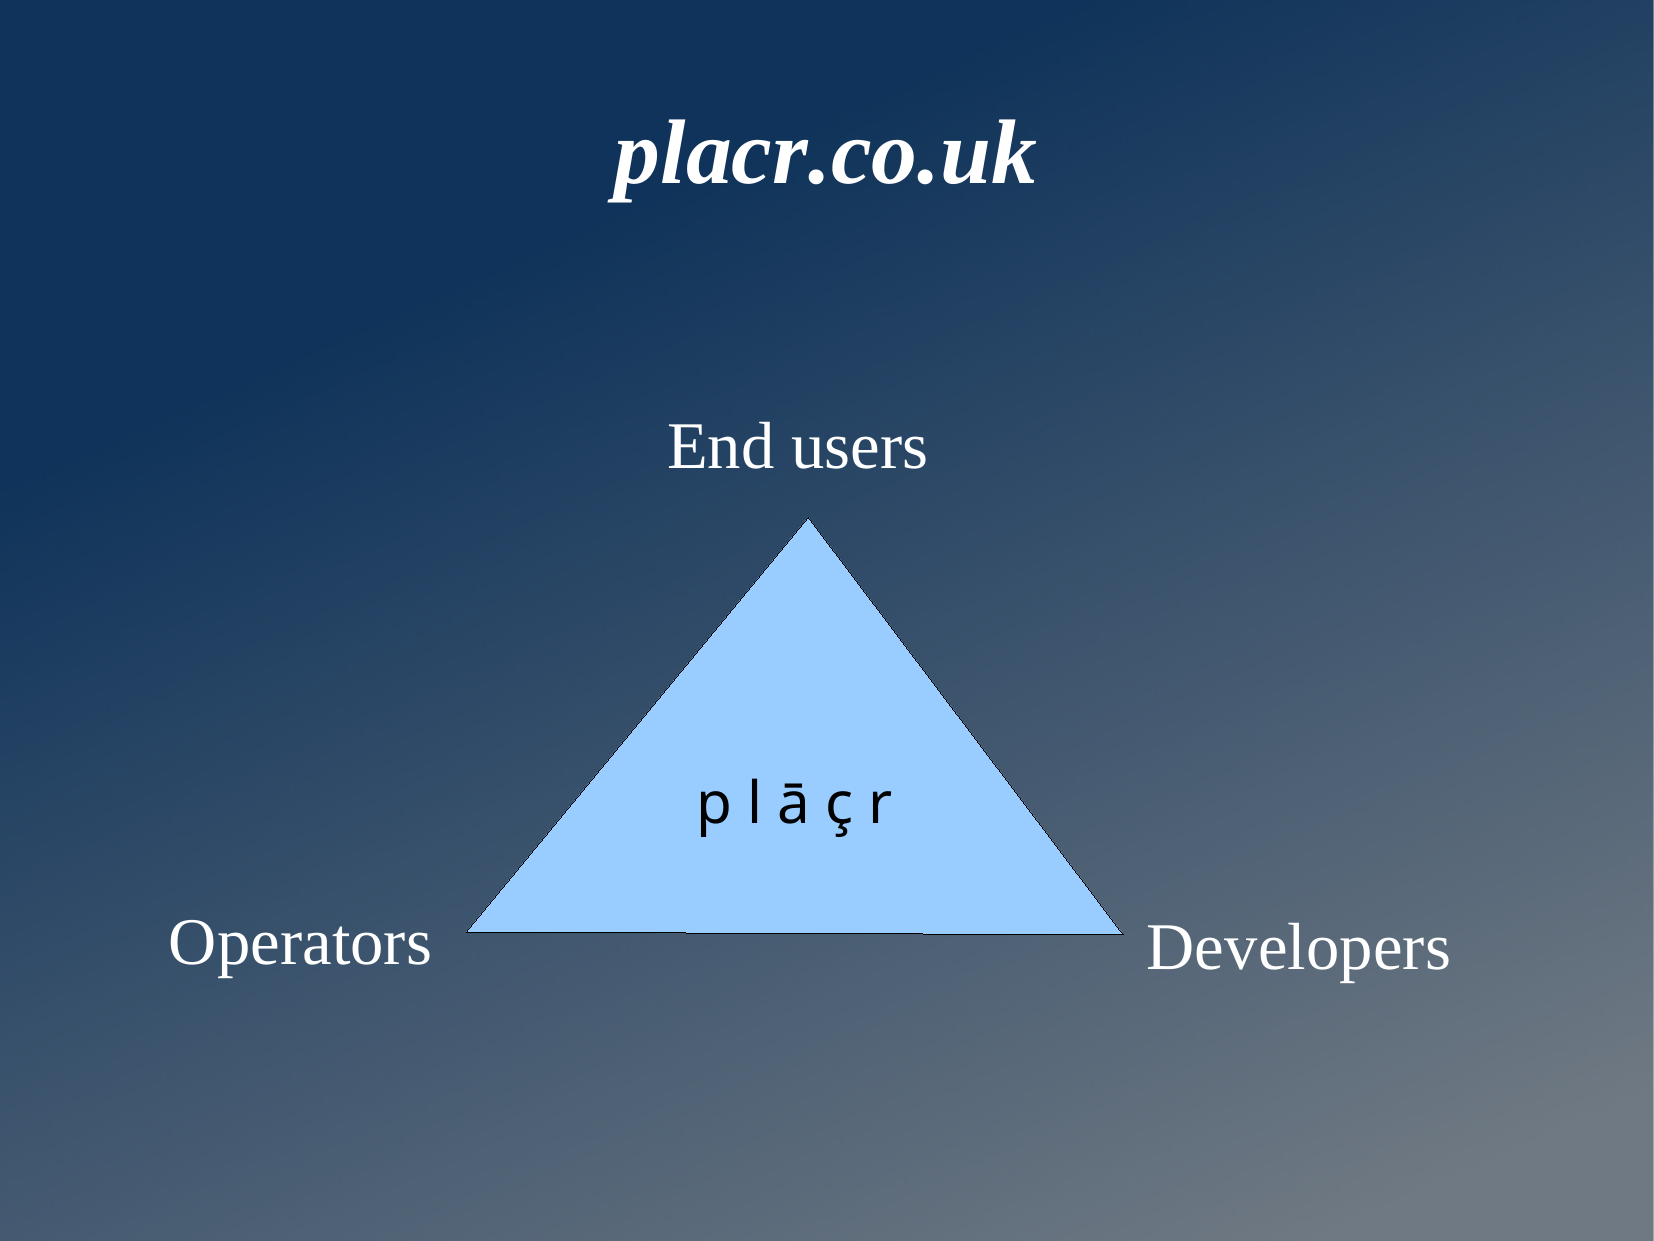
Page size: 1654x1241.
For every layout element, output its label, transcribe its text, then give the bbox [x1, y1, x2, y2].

list Developers [1146, 910, 1506, 1013]
list Operators [169, 905, 529, 1008]
picture [0, 0, 1654, 1241]
list End users [667, 409, 954, 512]
title placr.co.uk [82, 56, 1571, 250]
text_box p l ā ç r [681, 754, 931, 837]
text_box [488, 517, 1124, 935]
